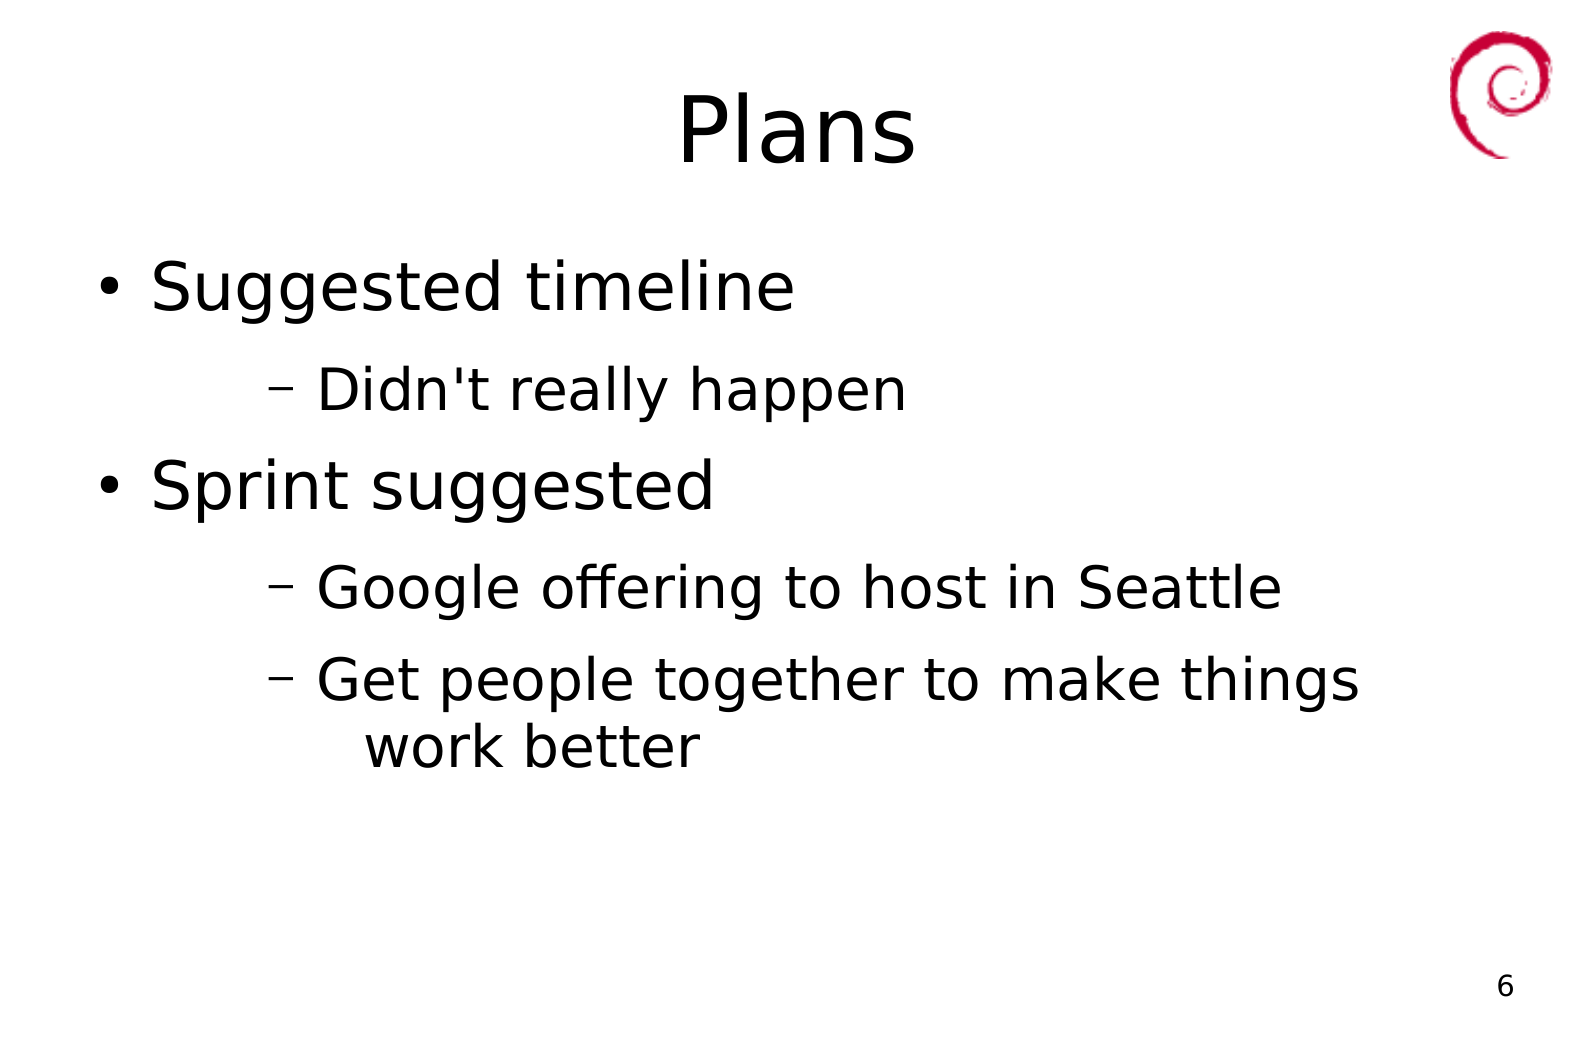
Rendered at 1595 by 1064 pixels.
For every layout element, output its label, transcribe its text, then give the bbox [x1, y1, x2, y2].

list Suggested timeline Didn't really happen Sprint suggested Google offering to host in Seattle Get people together to make things work better [79, 248, 1515, 951]
picture [1450, 31, 1555, 159]
title Plans [79, 42, 1515, 220]
